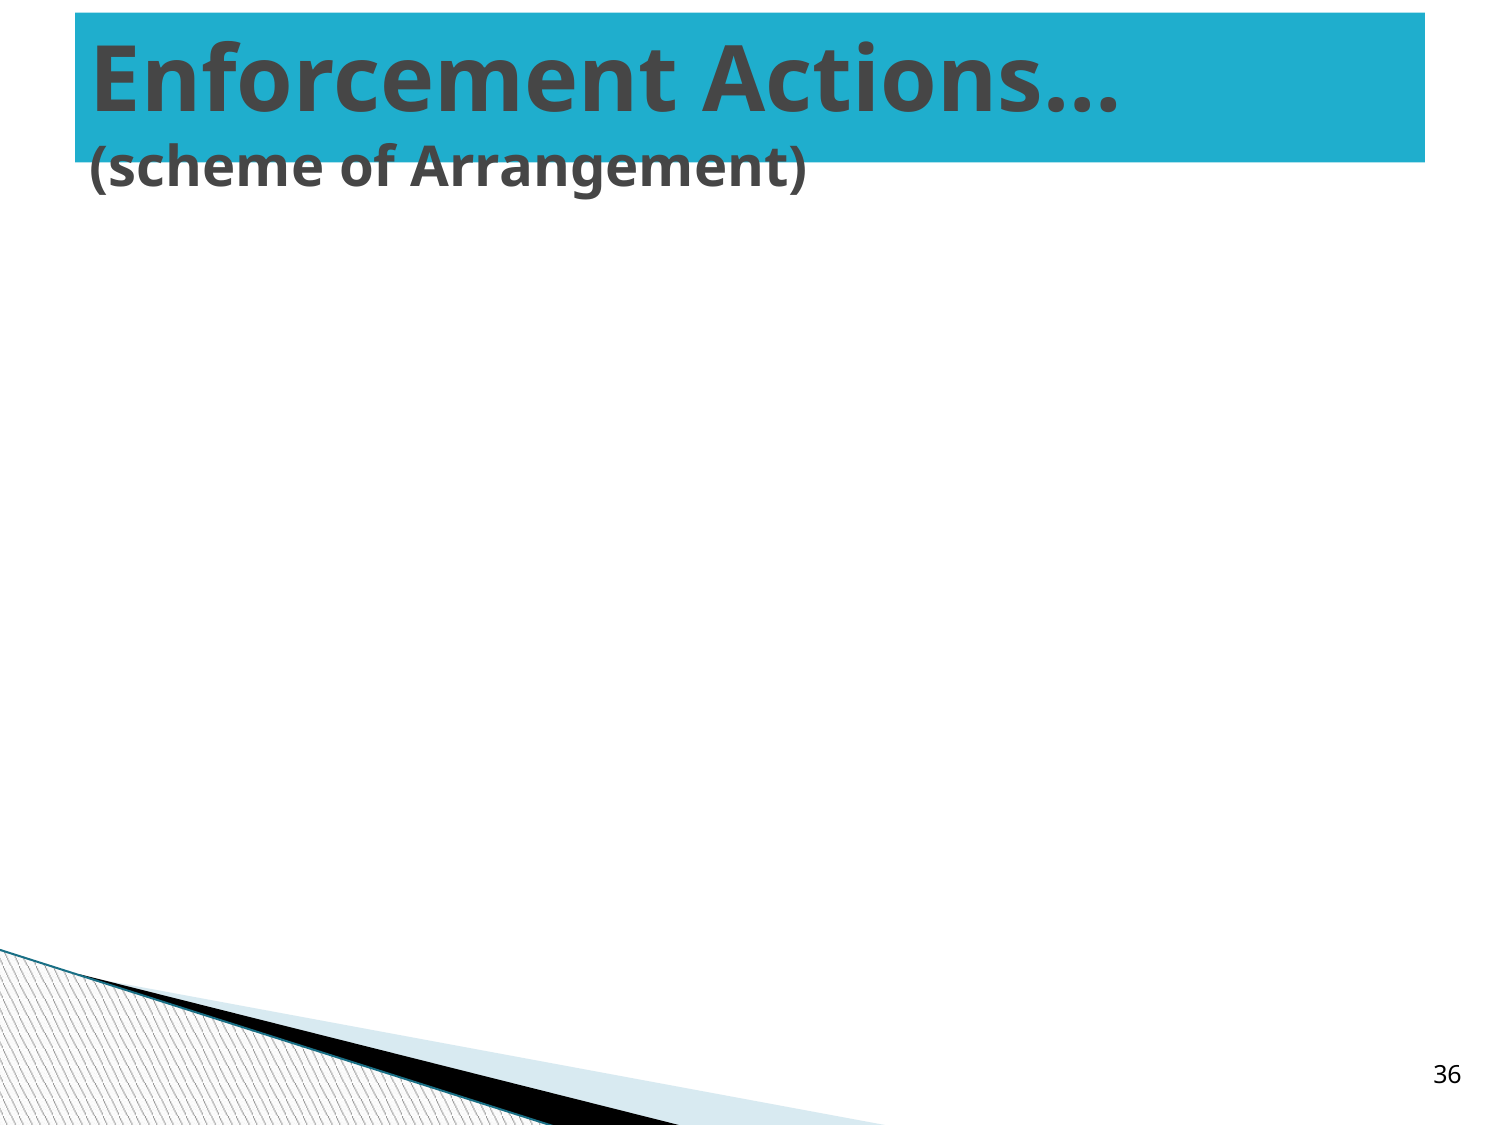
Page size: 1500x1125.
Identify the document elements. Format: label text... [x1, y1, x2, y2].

slide_number <numéro> [1418, 1051, 1479, 1112]
picture [0, 187, 1425, 1125]
title Enforcement Actions… (scheme of Arrangement) [75, 12, 1425, 163]
